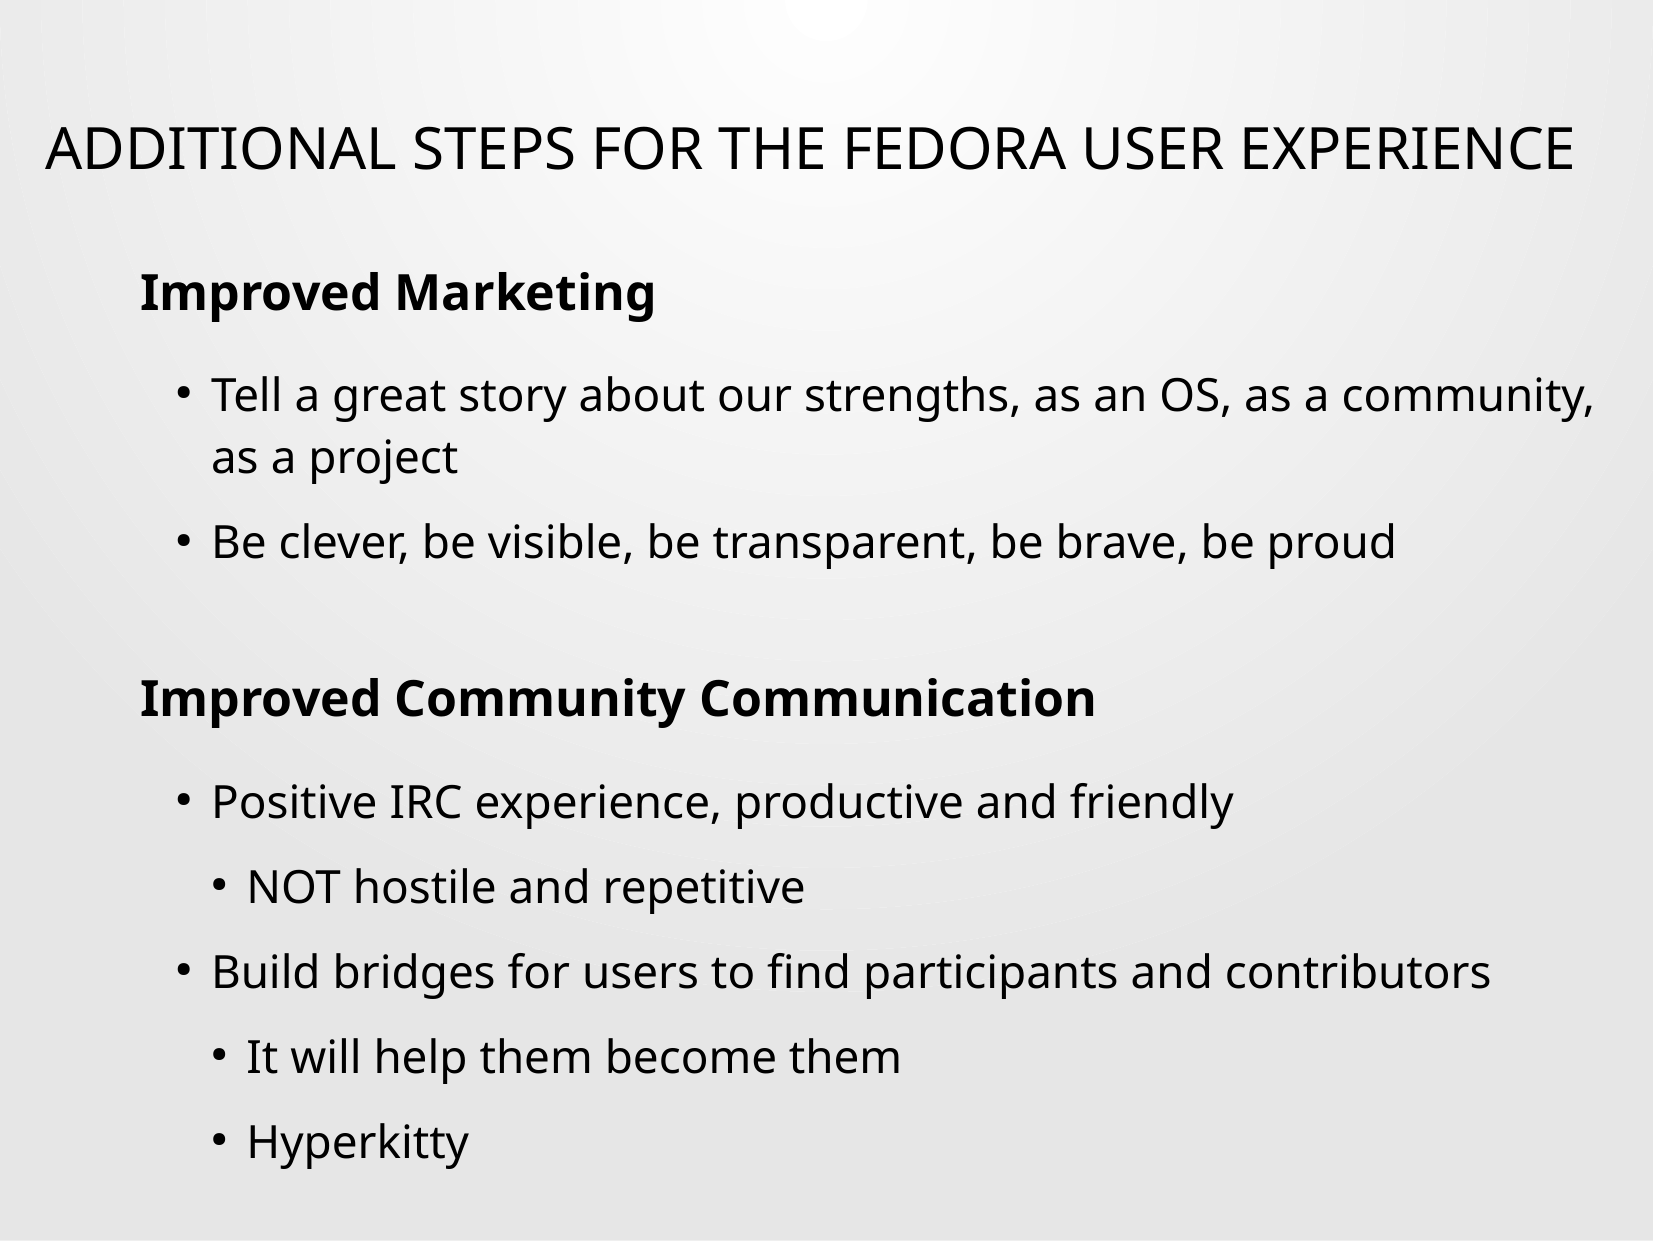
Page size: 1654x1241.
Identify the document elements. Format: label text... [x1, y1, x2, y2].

text_box Improved Marketing Tell a great story about our strengths, as an OS, as a community, as a project Be clever, be visible, be transparent, be brave, be proud Improved Community Communication Positive IRC experience, productive and friendly NOT hostile and repetitive Build bridges for users to find participants and contributors It will help them become them Hyperkitty [90, 249, 1591, 1195]
text_box ADDITIONAL STEPS FOR THE FEDORA USER EXPERIENCE [30, 99, 1623, 189]
